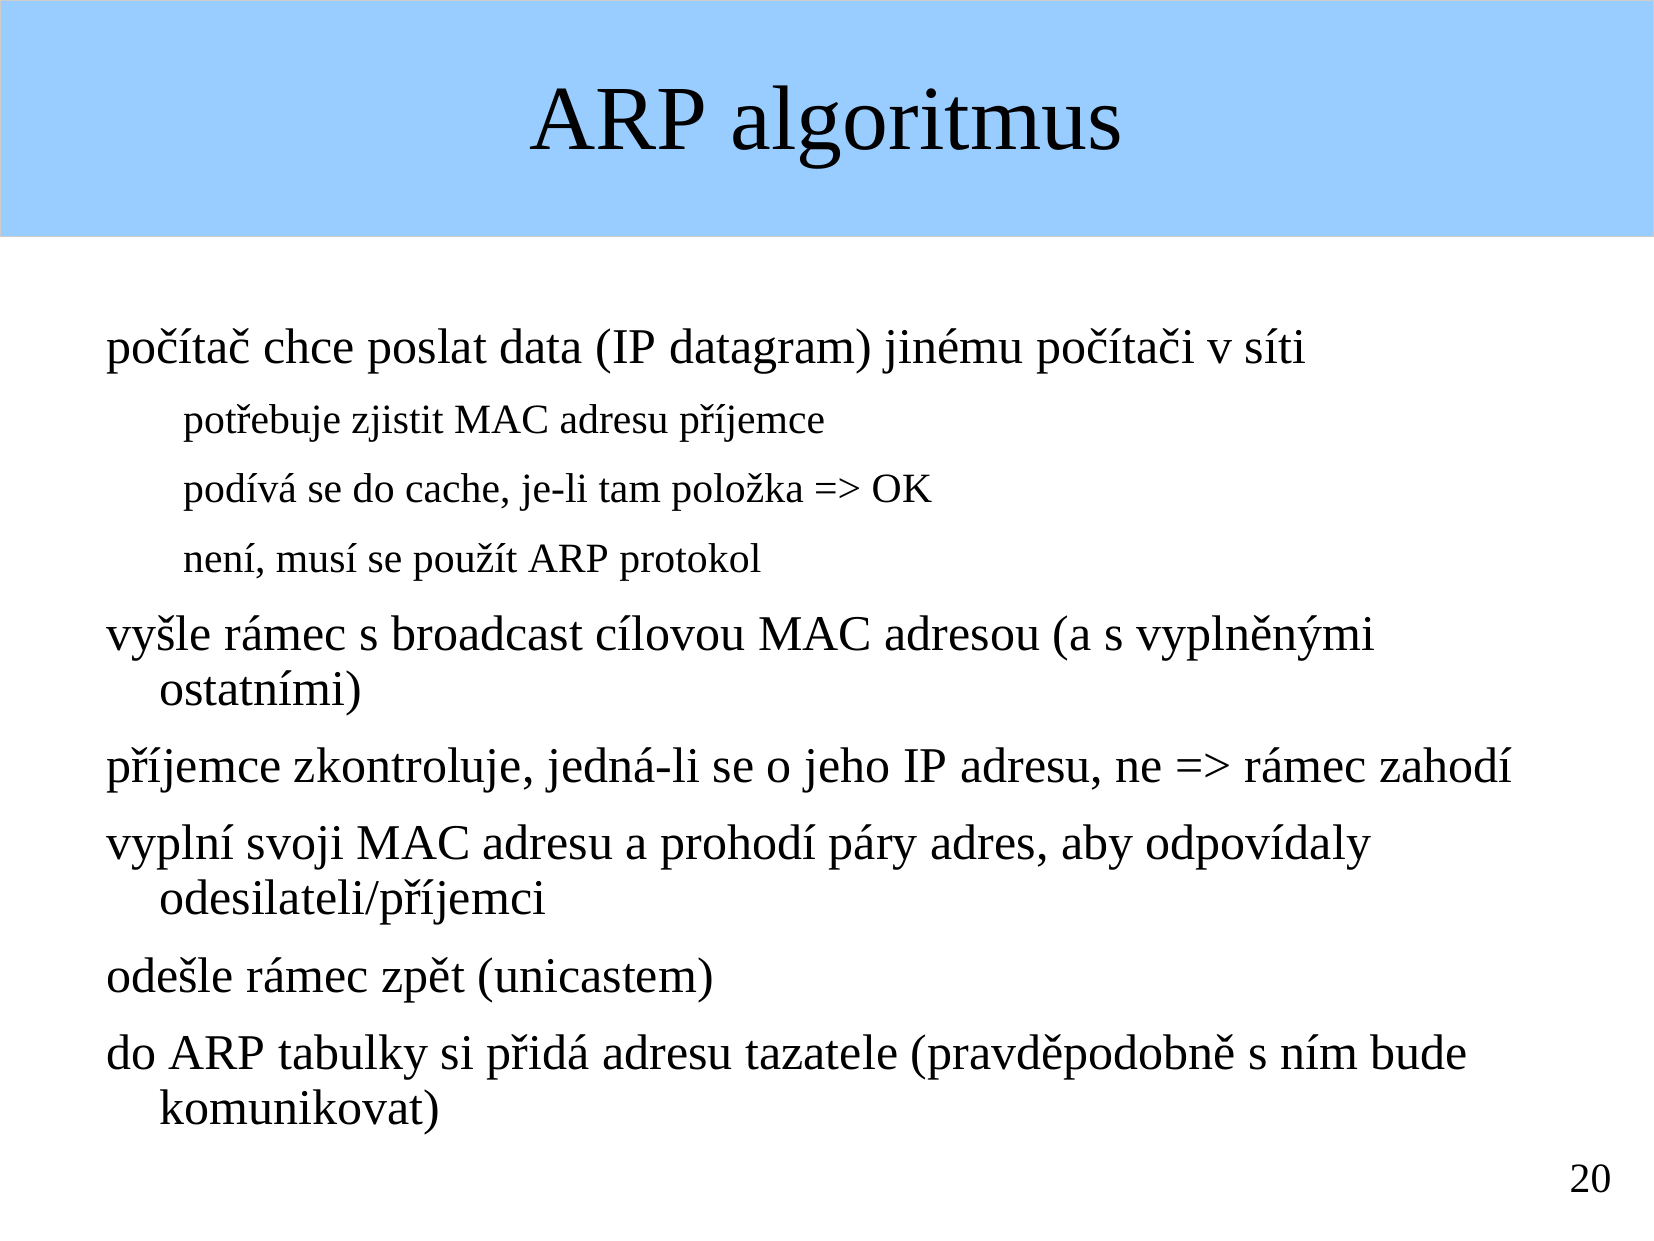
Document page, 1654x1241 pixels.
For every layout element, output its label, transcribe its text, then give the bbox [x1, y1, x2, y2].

title ARP algoritmus [0, 0, 1654, 237]
list počítač chce poslat data (IP datagram) jinému počítači v síti potřebuje zjistit MAC adresu příjemce podívá se do cache, je-li tam položka => OK není, musí se použít ARP protokol vyšle rámec s broadcast cílovou MAC adresou (a s vyplněnými ostatními) příjemce zkontroluje, jedná-li se o jeho IP adresu, ne => rámec zahodí vyplní svoji MAC adresu a prohodí páry adres, aby odpovídaly odesilateli/příjemci odešle rámec zpět (unicastem) do ARP tabulky si přidá adresu tazatele (pravděpodobně s ním bude komunikovat) [88, 318, 1565, 1191]
